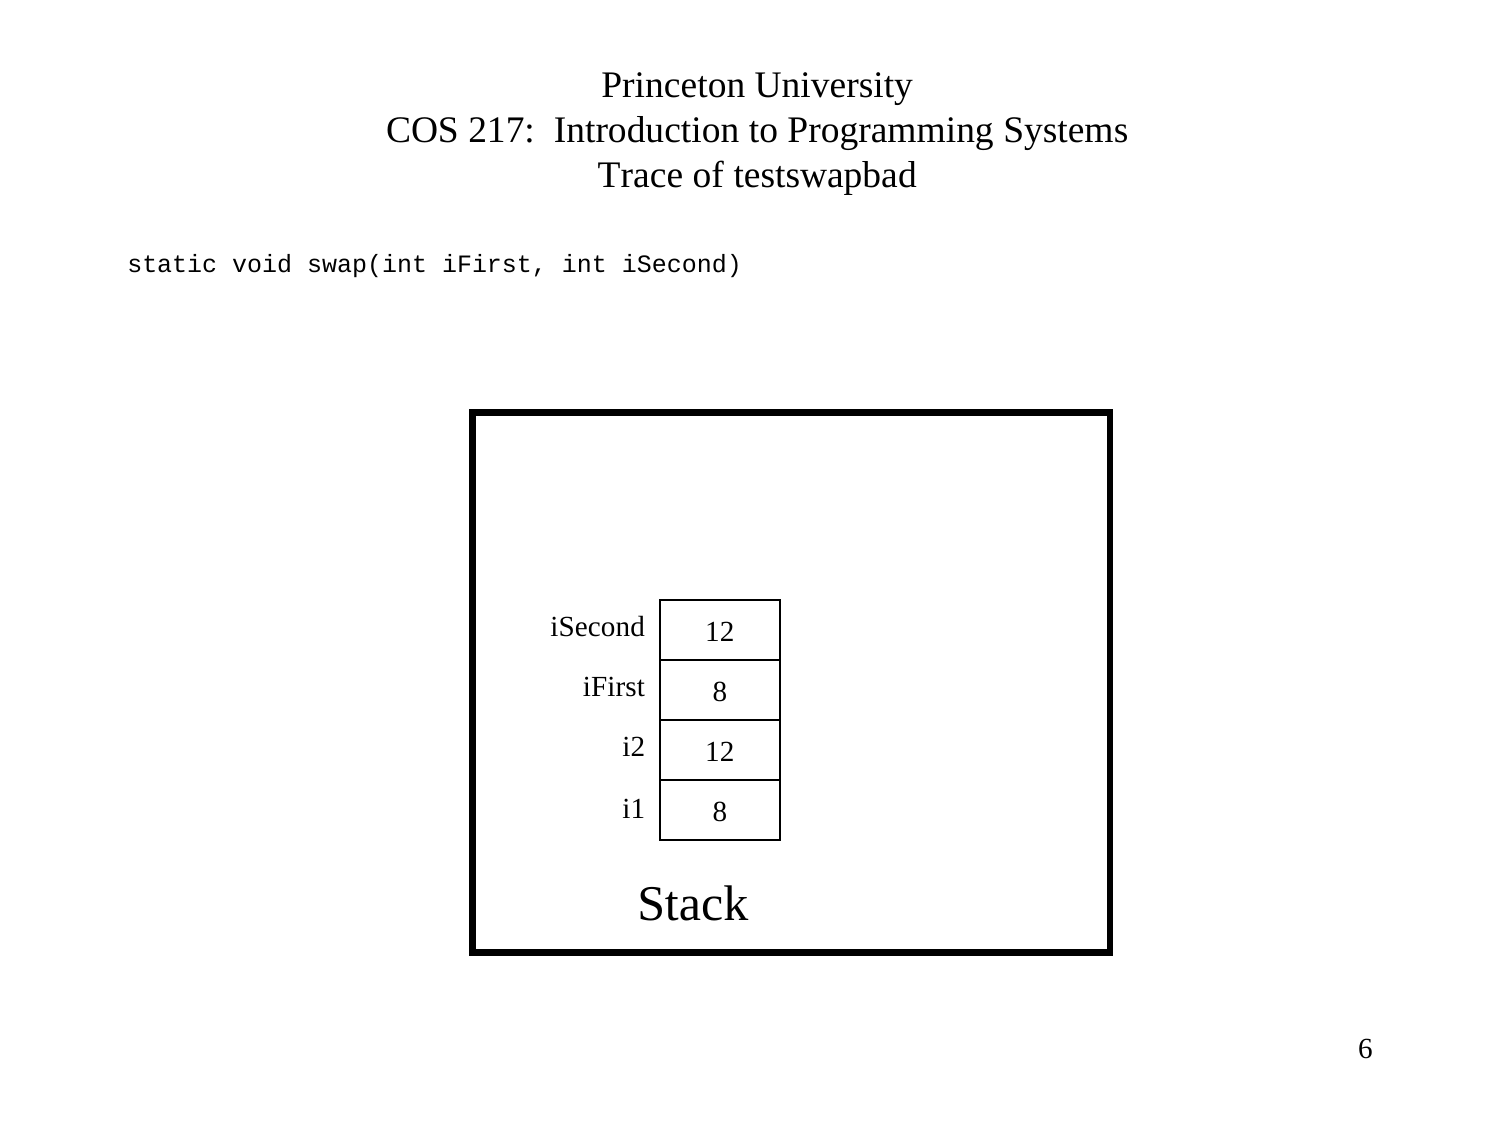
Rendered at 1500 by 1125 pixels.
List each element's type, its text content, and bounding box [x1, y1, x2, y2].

text_box 8 [660, 781, 781, 841]
text_box 8 [660, 661, 781, 721]
text_box iSecond [492, 599, 661, 651]
text_box 12 [660, 721, 781, 781]
text_box static void swap(int iFirst, int iSecond) [112, 239, 841, 286]
text_box i1 [492, 782, 660, 833]
text_box iFirst [492, 659, 661, 711]
text_box Princeton University COS 217: Introduction to Programming Systems Trace of testswapbad [202, 52, 1313, 203]
text_box 12 [660, 600, 781, 661]
text_box i2 [492, 719, 661, 771]
text_box Stack [622, 862, 802, 938]
